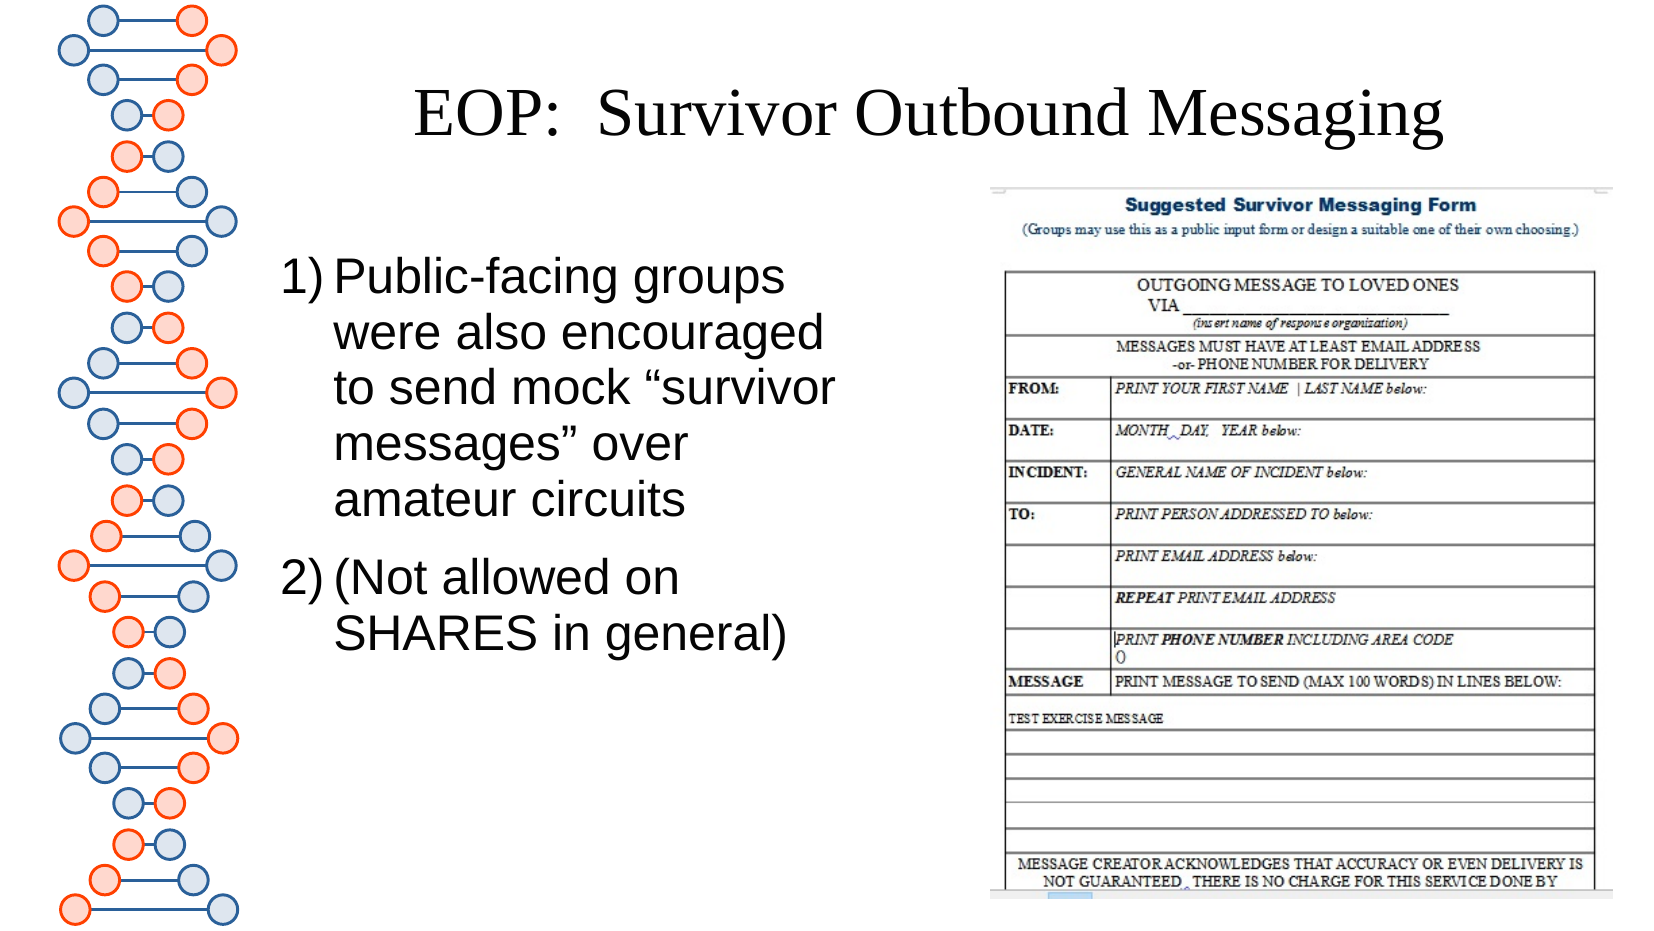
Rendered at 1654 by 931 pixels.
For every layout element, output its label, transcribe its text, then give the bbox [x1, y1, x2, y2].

list Public-facing groups were also encouraged to send mock “survivor messages” over amateur circuits (Not allowed on SHARES in general) [262, 248, 860, 788]
picture [990, 187, 1613, 899]
title EOP: Survivor Outbound Messaging [265, 35, 1595, 189]
